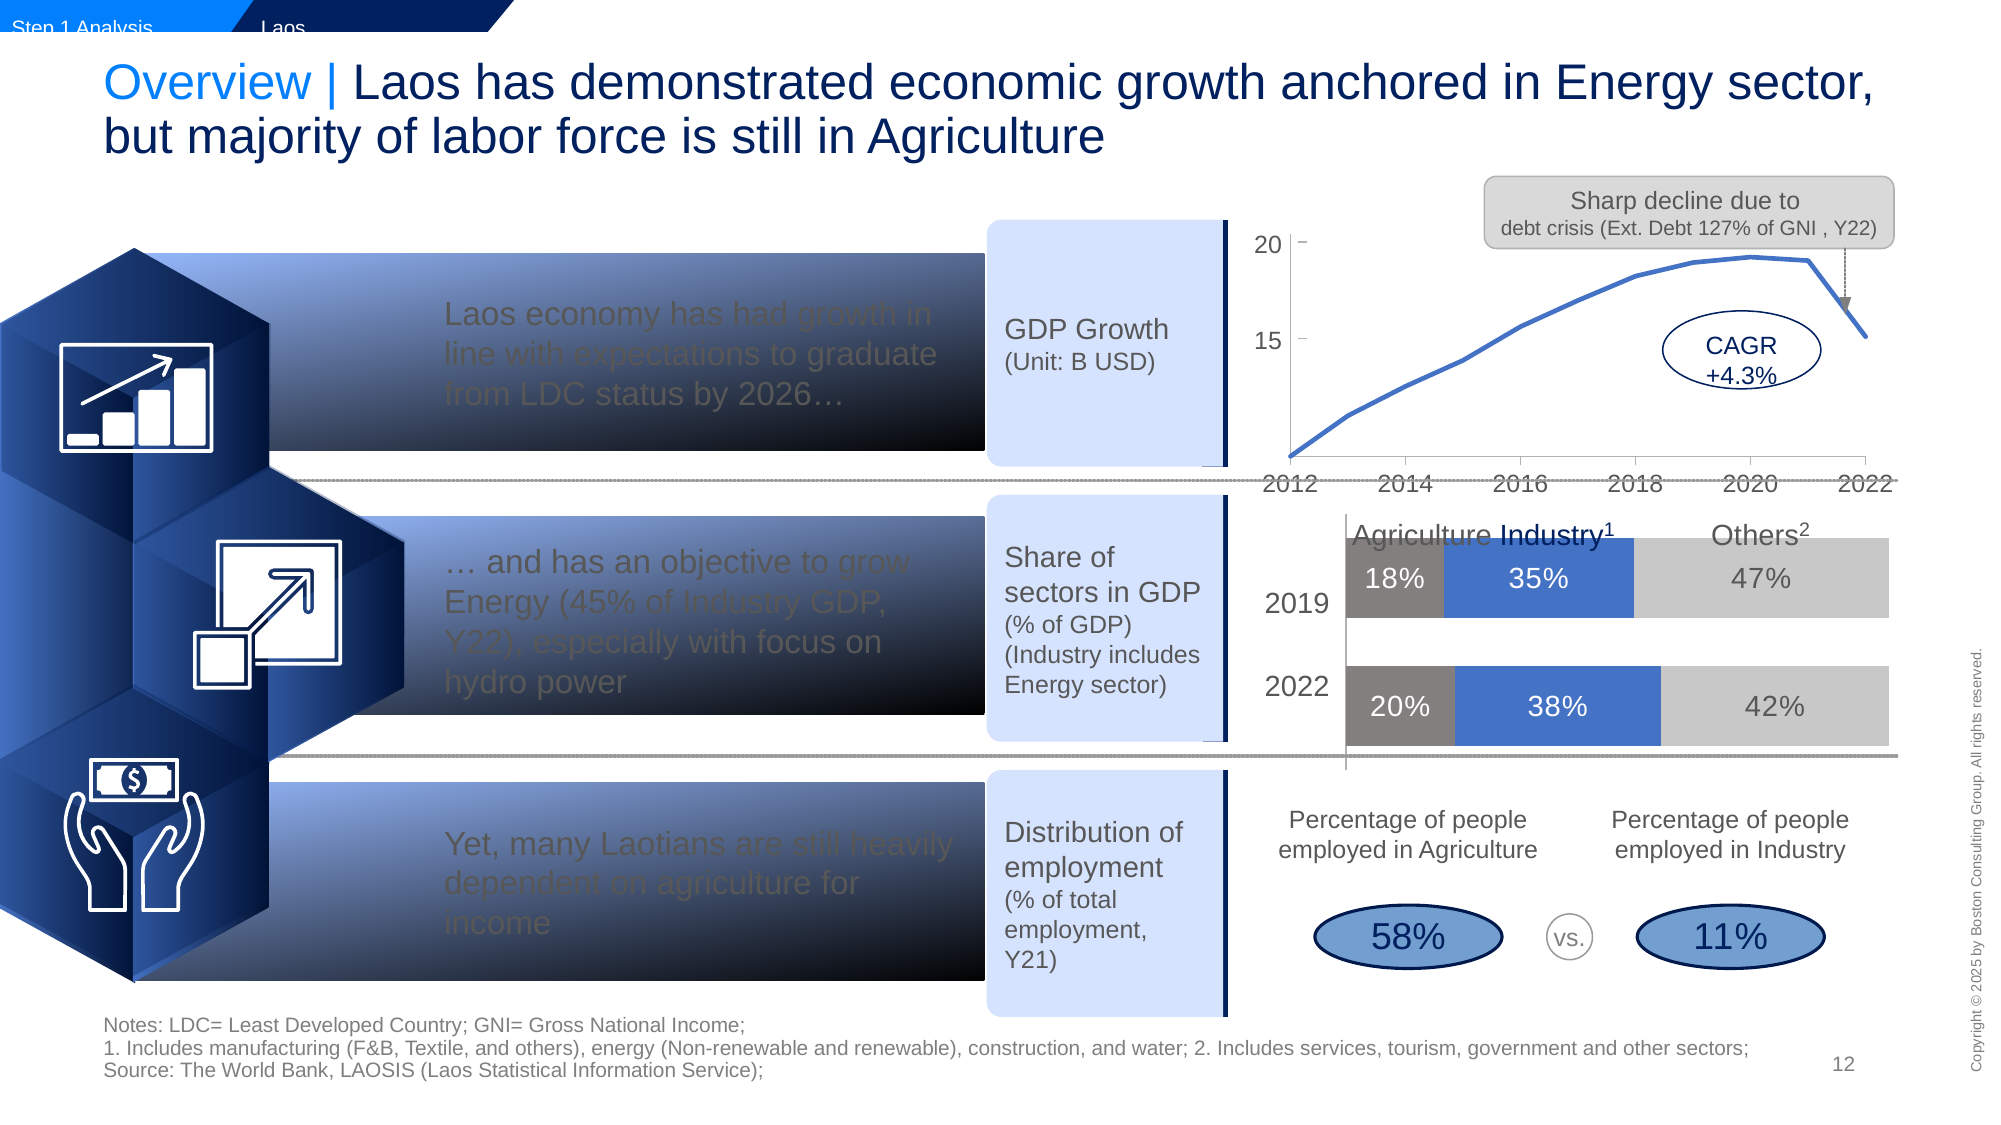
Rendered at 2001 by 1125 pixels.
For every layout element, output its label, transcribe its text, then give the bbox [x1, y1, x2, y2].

text_box Sharp decline due to debt crisis (Ext. Debt 127% of GNI , Y22) [1484, 176, 1895, 249]
text_box Step 1 Analysis [0, 0, 254, 32]
text_box Percentage of people employed in Industry [1589, 803, 1873, 863]
text_box Industry1 [1500, 513, 1614, 551]
text_box Others2 [1711, 513, 1810, 551]
text_box 15 [1254, 321, 1282, 354]
text_box vs. [1546, 913, 1593, 960]
text_box 2022 [1265, 664, 1329, 703]
text_box Notes: LDC= Least Developed Country; GNI= Gross National Income; 1. Includes manufacturing (F&B, Textile, and others), energy (Non-renewable and renewable), construction, and water; 2. Includes services, tourism, government and other sectors; Source: The World Bank, LAOSIS (Laos Statistical Information Service); [103, 1015, 1870, 1082]
text_box Agriculture [1353, 513, 1492, 551]
text_box 20 [1254, 225, 1282, 258]
title Overview | Laos has demonstrated economic growth anchored in Energy sector, but majority of labor force is still in Agriculture [103, 55, 1897, 166]
text_box 2019 [1265, 581, 1329, 620]
text_box Laos [232, 0, 515, 32]
text_box [0, 247, 984, 984]
text_box Yet, many Laotians are still heavily dependent on agriculture for income [429, 799, 978, 964]
text_box 11% [1637, 905, 1825, 969]
text_box Percentage of people employed in Agriculture [1267, 803, 1550, 863]
text_box GDP Growth (Unit: B USD) [1004, 250, 1206, 436]
text_box [986, 769, 1228, 1017]
text_box [986, 219, 1228, 467]
text_box Laos economy has had growth in line with expectations to graduate from LDC status by 2026… [429, 273, 978, 431]
text_box [986, 494, 1228, 742]
text_box Distribution of employment (% of total employment, Y21) [1004, 800, 1206, 987]
chart [1249, 228, 1908, 504]
text_box CAGR +4.3% [1662, 310, 1821, 389]
text_box 58% [1314, 905, 1503, 969]
text_box Share of sectors in GDP (% of GDP) (Industry includes Energy sector) [1004, 525, 1206, 711]
chart [1334, 509, 1901, 776]
text_box … and has an objective to grow Energy (45% of Industry GDP, Y22), especially with focus on hydro power [429, 532, 978, 698]
